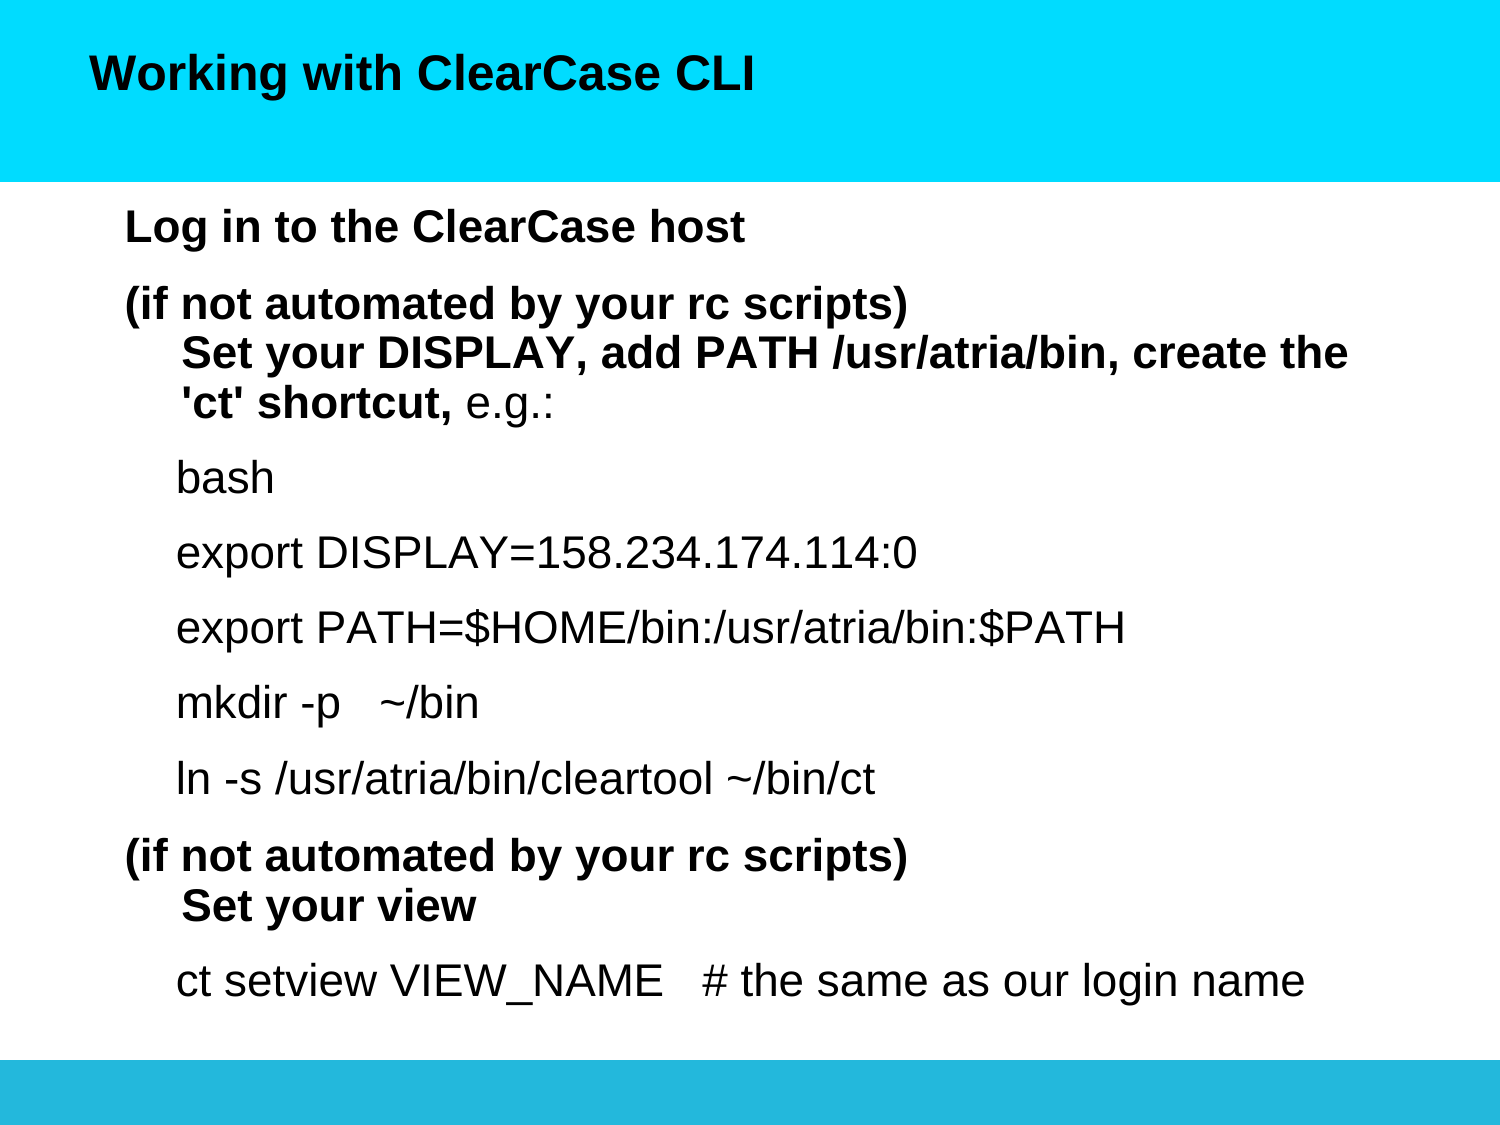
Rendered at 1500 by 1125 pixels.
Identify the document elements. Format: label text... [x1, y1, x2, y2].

picture [0, 182, 1500, 1060]
list Log in to the ClearCase host (if not automated by your rc scripts) Set your DISPLAY, add PATH /usr/atria/bin, create the 'ct' shortcut, e.g.: bash export DISPLAY=158.234.174.114:0 export PATH=$HOME/bin:/usr/atria/bin:$PATH mkdir -p ~/bin ln -s /usr/atria/bin/cleartool ~/bin/ct (if not automated by your rc scripts) Set your view ct setview VIEW_NAME # the same as our login name [90, 195, 1433, 1016]
title Working with ClearCase CLI [74, 0, 1026, 173]
